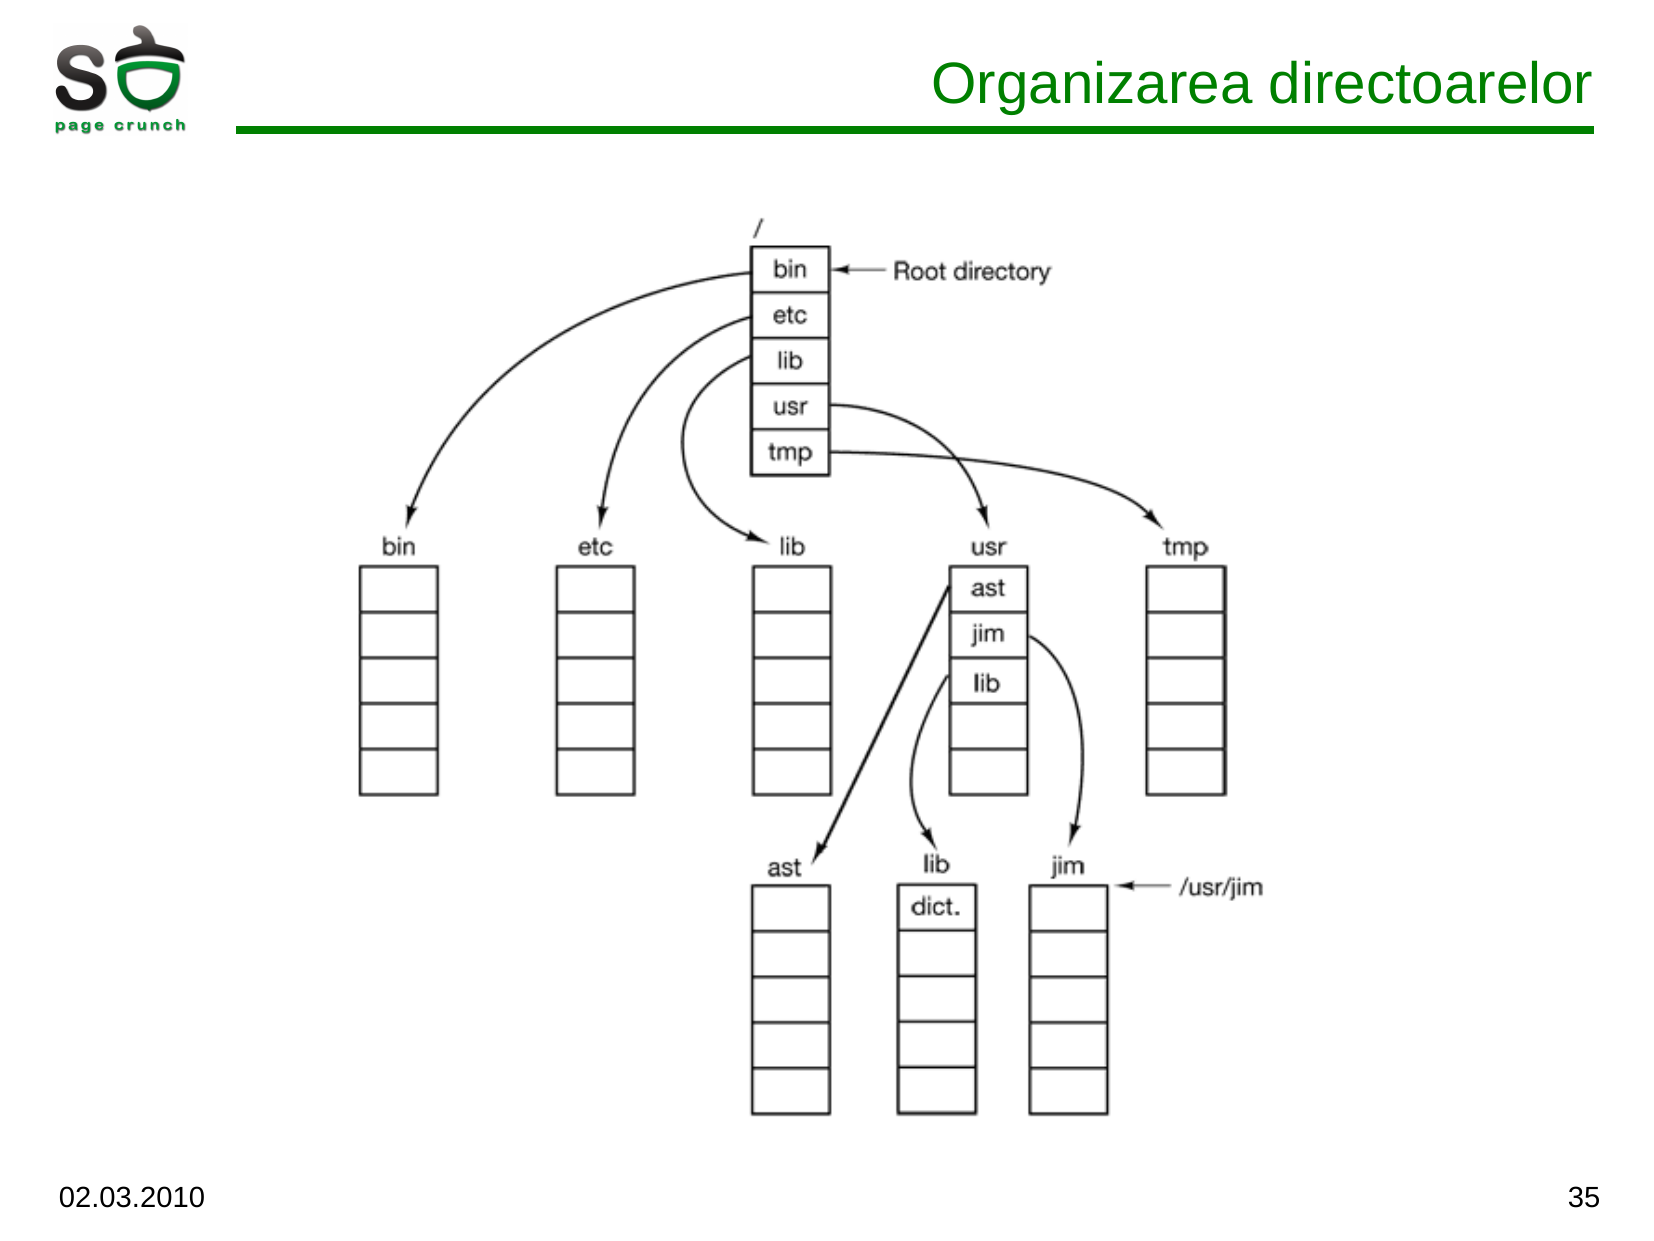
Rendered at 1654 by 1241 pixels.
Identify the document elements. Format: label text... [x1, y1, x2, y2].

picture [350, 215, 1304, 1140]
picture [53, 23, 188, 136]
title Organizarea directoarelor [236, 49, 1595, 119]
